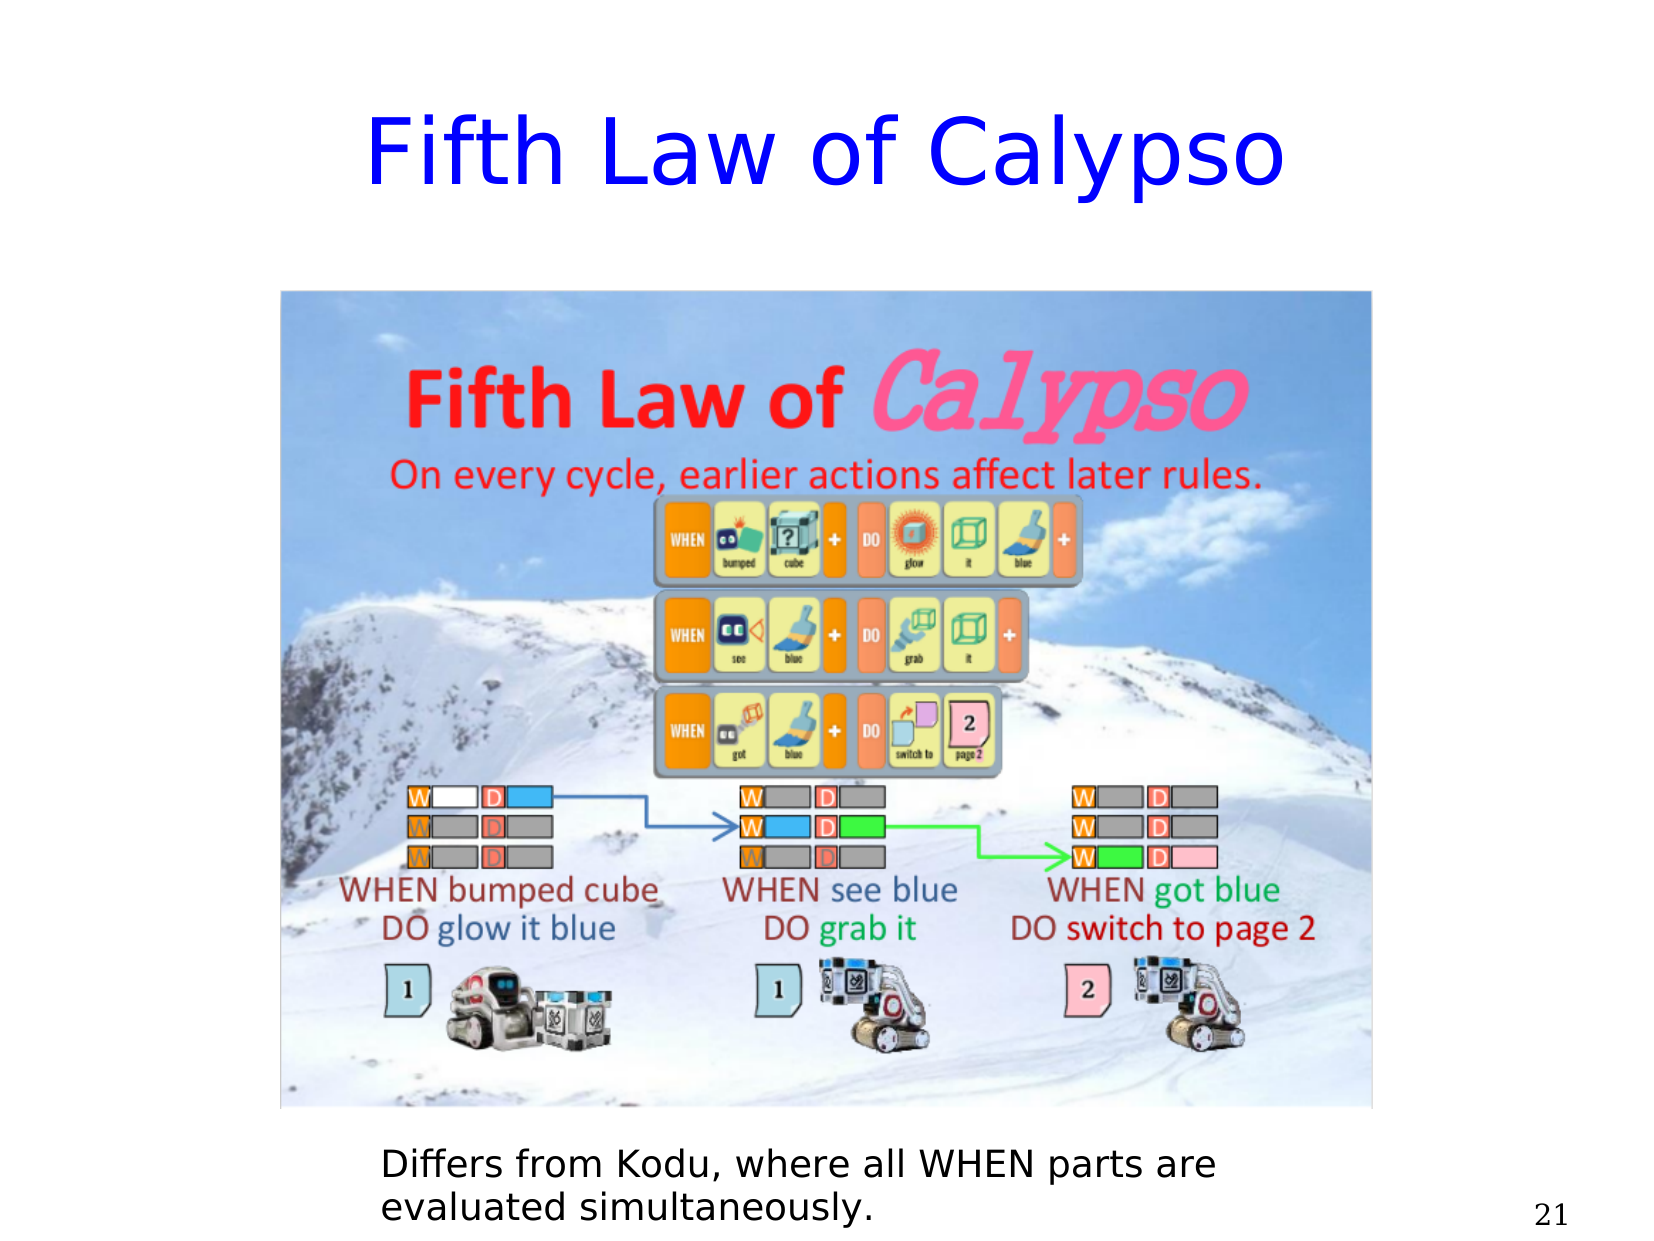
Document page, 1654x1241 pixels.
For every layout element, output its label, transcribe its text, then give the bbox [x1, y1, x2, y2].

title Fifth Law of Calypso [82, 49, 1571, 257]
picture [281, 290, 1372, 1109]
text_box Differs from Kodu, where all WHEN parts are evaluated simultaneously. [365, 1134, 1391, 1237]
